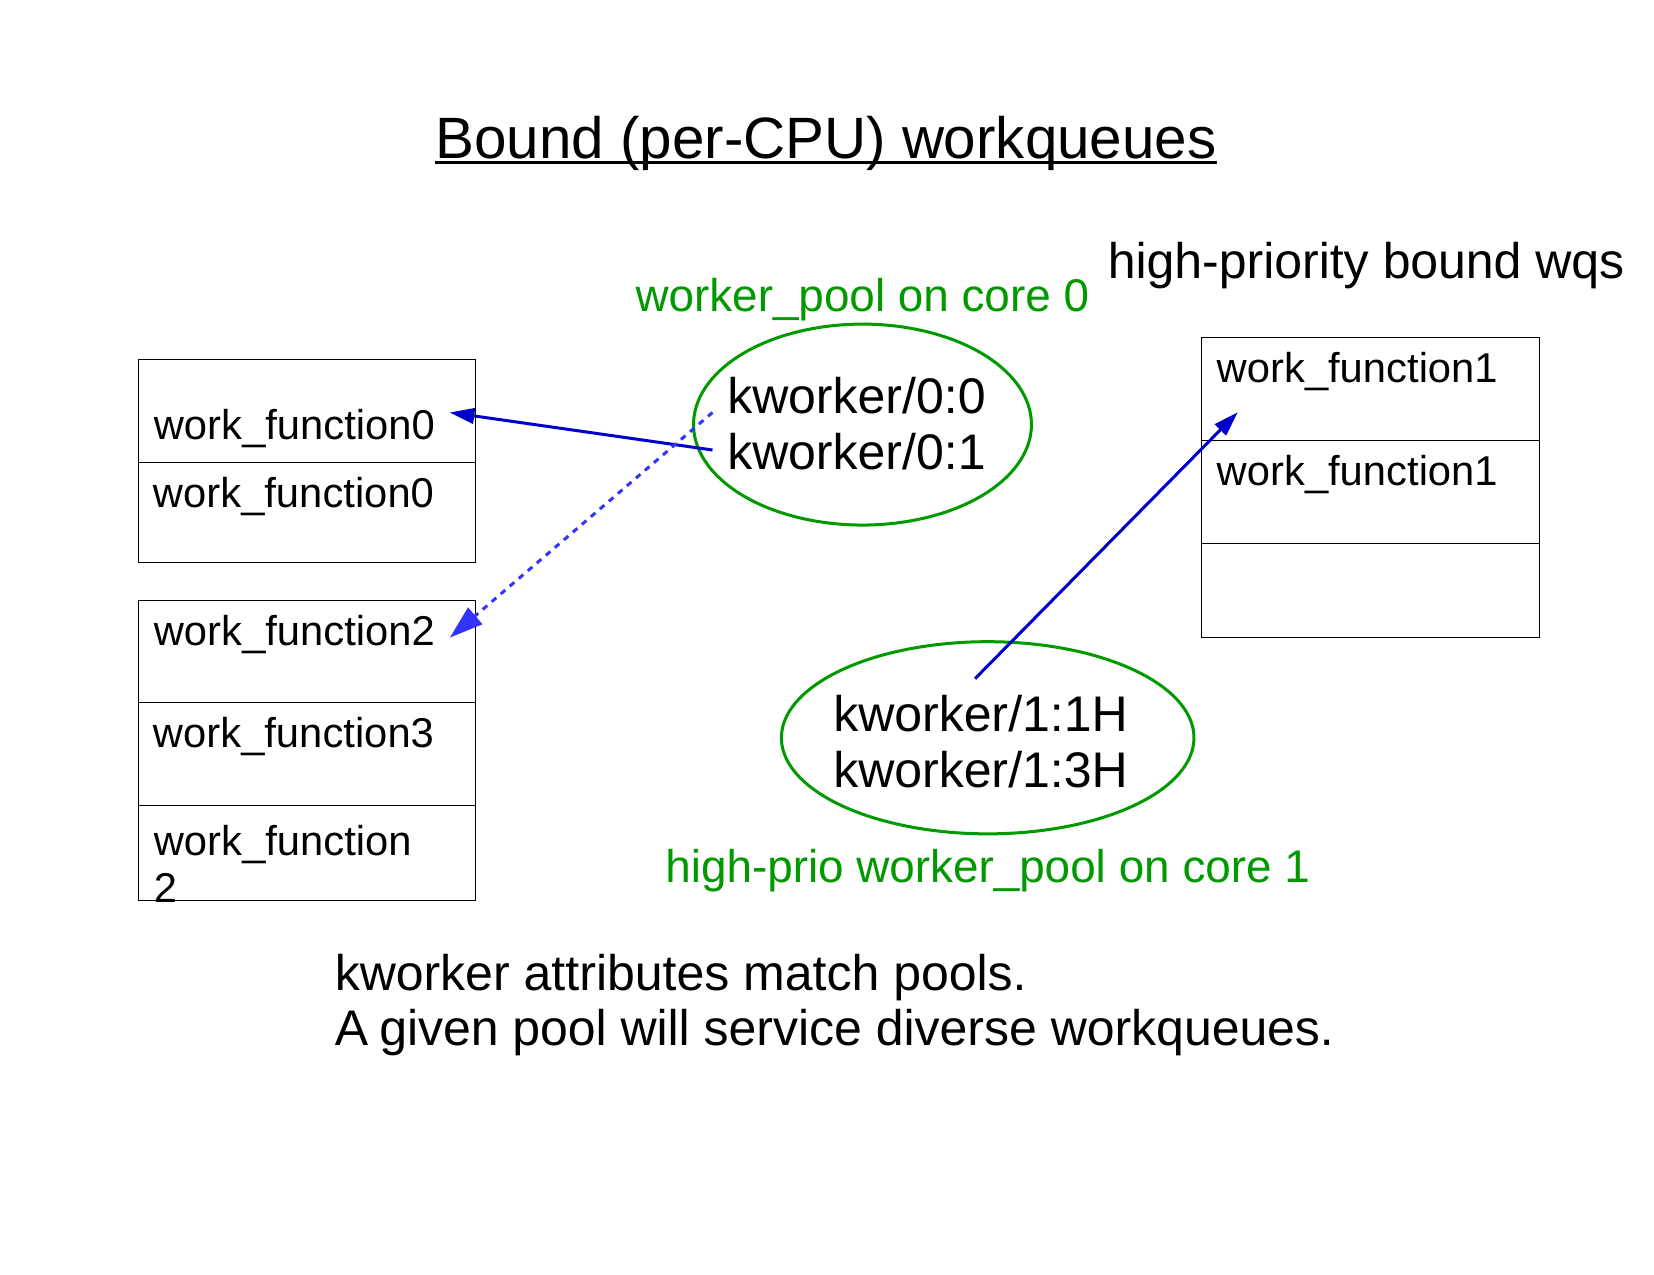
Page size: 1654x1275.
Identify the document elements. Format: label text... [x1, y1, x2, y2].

text_box kworker/1:1H kworker/1:3H [818, 678, 1157, 806]
text_box kworker/0:0 kworker/0:1 [712, 361, 1013, 488]
text_box kworker attributes match pools. A given pool will service diverse workqueues. [320, 937, 1351, 1088]
text_box high-priority bound wqs [1093, 226, 1640, 302]
text_box work_function3 [138, 702, 476, 781]
text_box work_function2 [138, 810, 450, 873]
title Bound (per-CPU) workqueues [435, 50, 1218, 226]
text_box work_function1 [1201, 440, 1540, 567]
text_box work_function0 [138, 394, 467, 493]
text_box work_function1 [1201, 337, 1538, 440]
text_box worker_pool on core 0 [620, 262, 1105, 329]
text_box high-prio worker_pool on core 1 [650, 833, 1326, 937]
text_box work_function2 [138, 600, 475, 699]
text_box work_function0 [138, 462, 476, 541]
